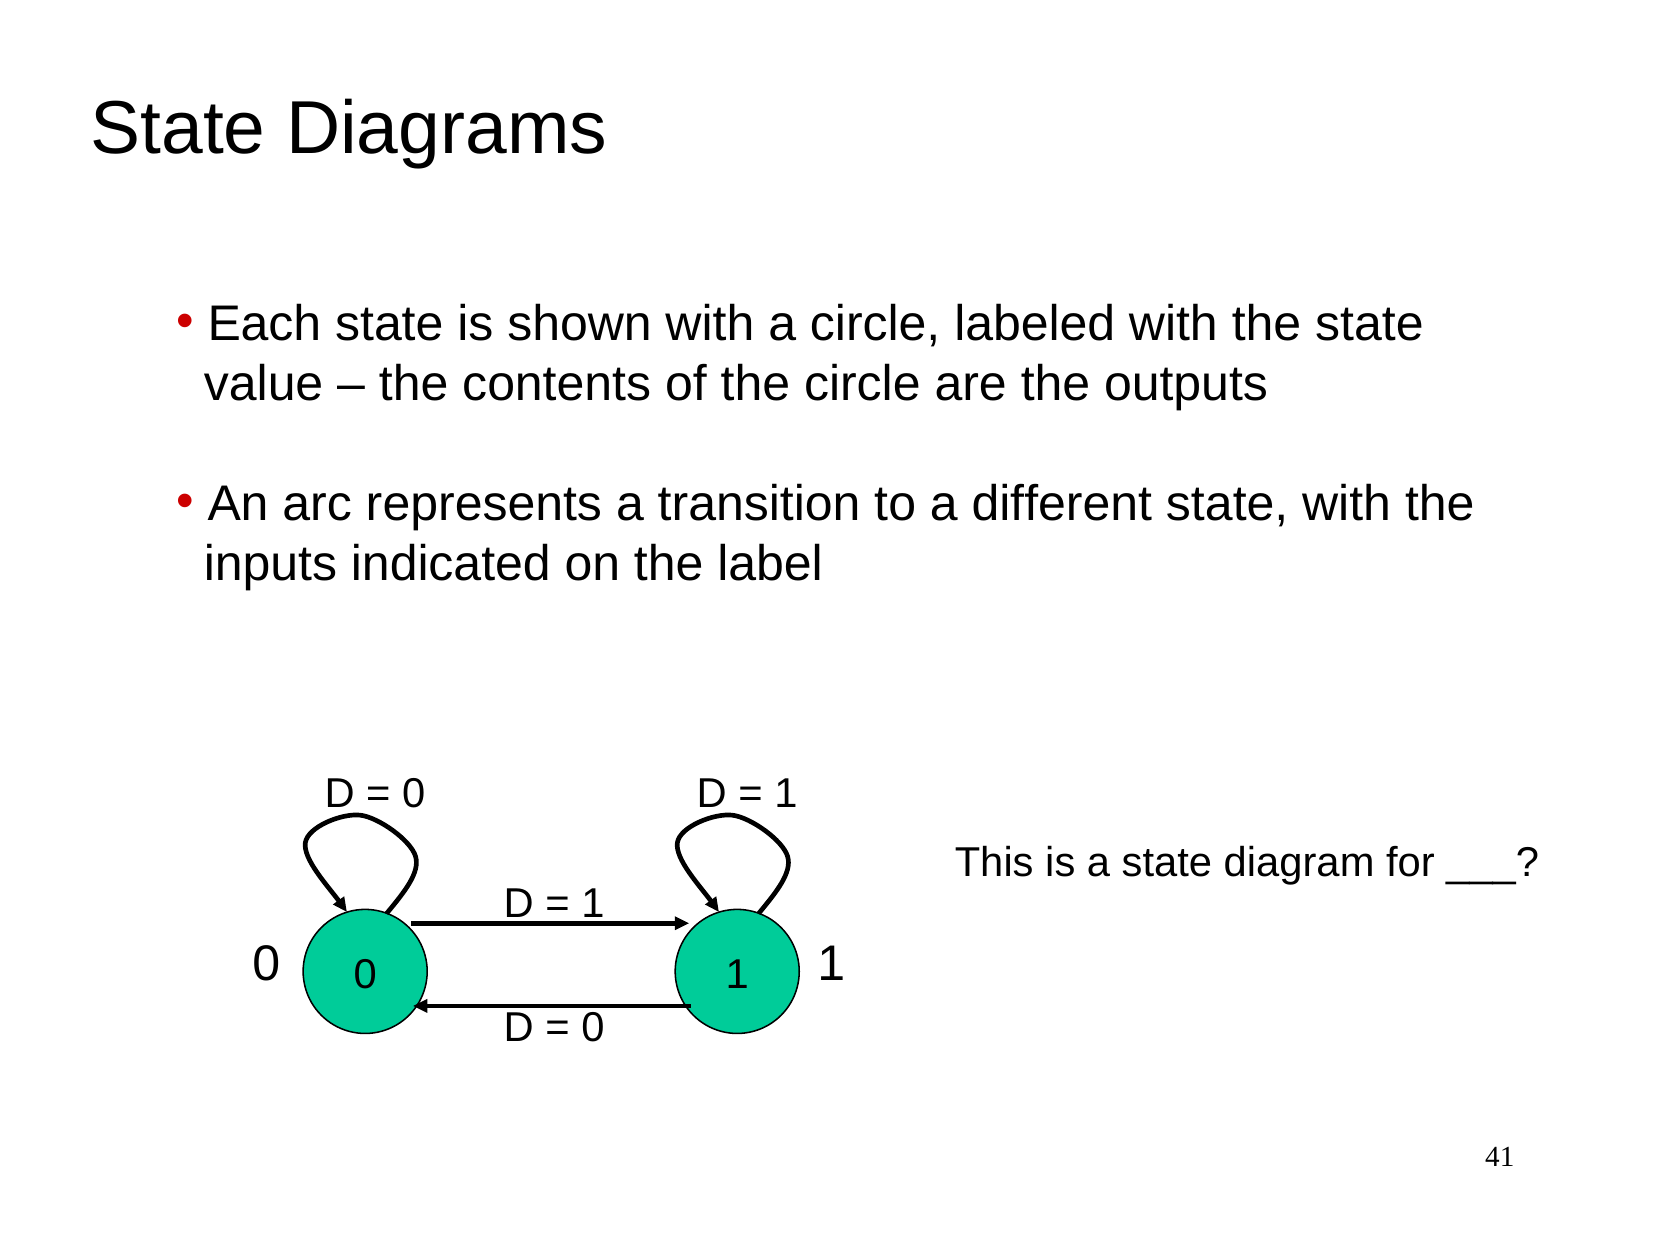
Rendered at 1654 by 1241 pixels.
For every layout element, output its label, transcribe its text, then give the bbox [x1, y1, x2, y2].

text_box D = 0 [309, 757, 441, 824]
text_box D = 0 [488, 992, 620, 1058]
text_box D = 1 [681, 757, 813, 824]
text_box D = 1 [488, 868, 620, 934]
text_box <number> [1185, 1129, 1530, 1213]
text_box 0 [303, 909, 428, 1034]
text_box State Diagrams [75, 71, 623, 177]
text_box 0 [237, 923, 295, 999]
text_box 1 [675, 909, 800, 1034]
text_box This is a state diagram for ___? [940, 826, 1555, 893]
text_box Each state is shown with a circle, labeled with the state value – the contents of the circle are the outputs An arc represents a transition to a different state, with the inputs indicated on the label [161, 282, 1491, 599]
text_box 1 [802, 923, 860, 999]
